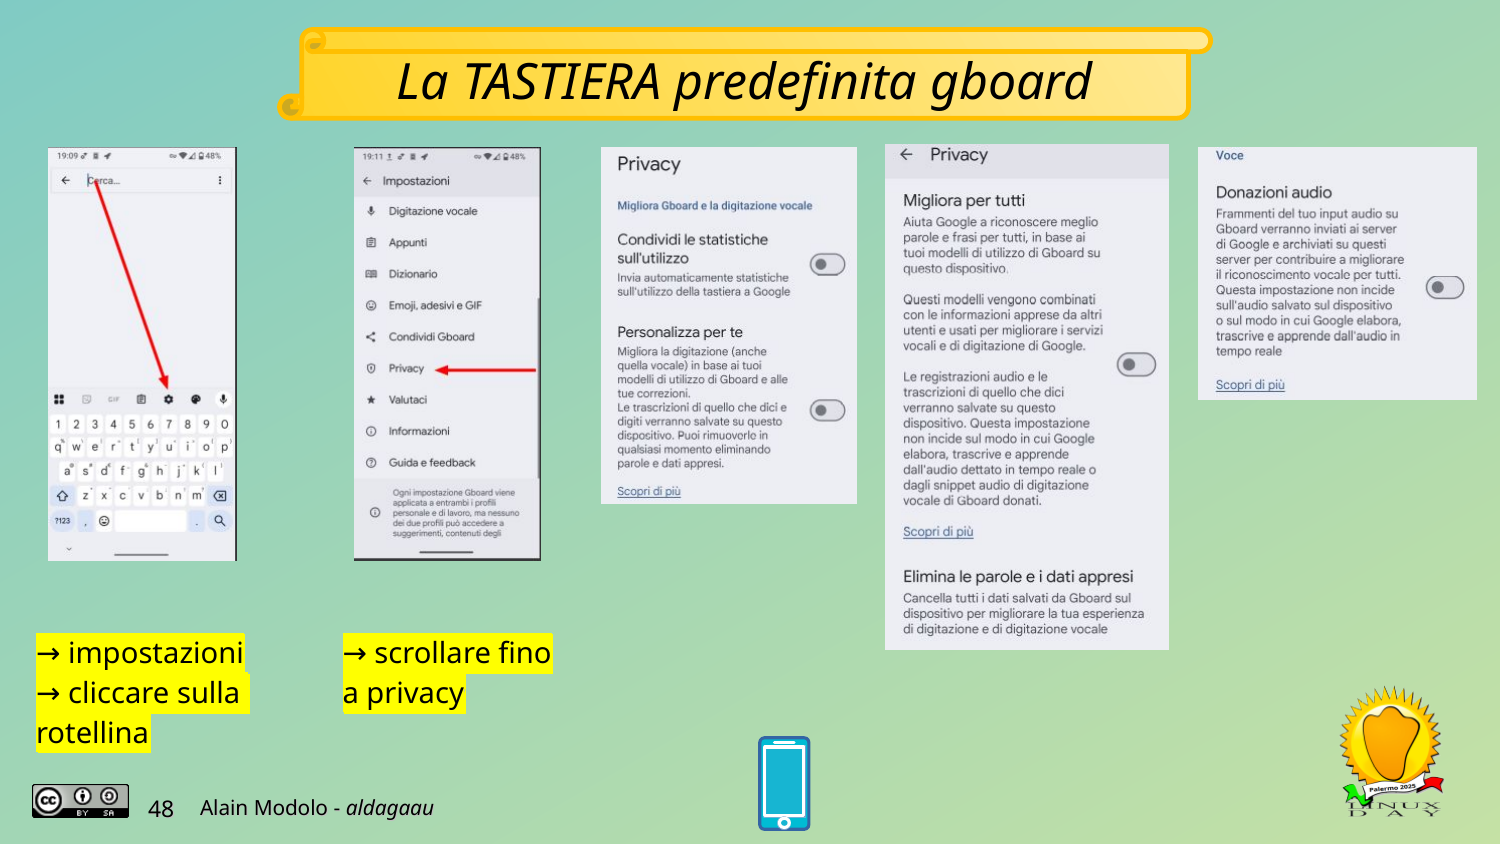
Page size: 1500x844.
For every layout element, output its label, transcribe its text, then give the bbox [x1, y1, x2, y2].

text_box La TASTIERA predefinita gboard [291, 29, 1211, 119]
picture [601, 147, 857, 504]
picture [32, 784, 129, 818]
picture [885, 144, 1169, 650]
picture [1233, 670, 1500, 844]
text_box [759, 737, 809, 830]
picture [1198, 147, 1477, 400]
picture [354, 147, 541, 562]
picture [48, 147, 237, 562]
